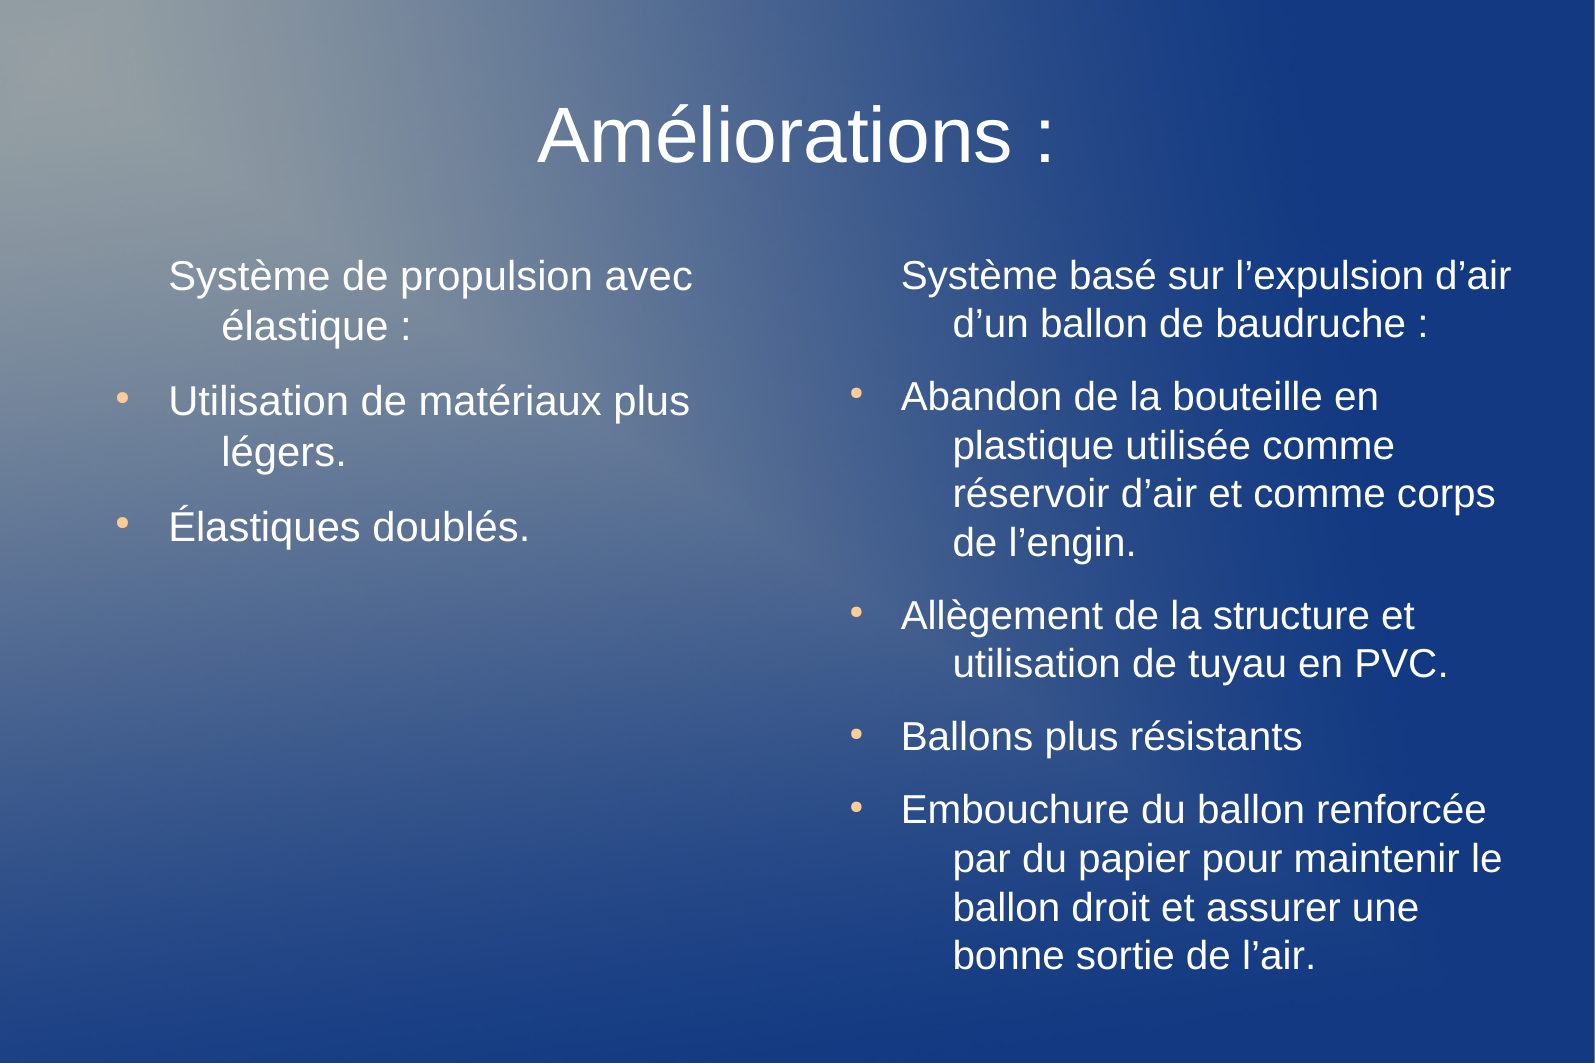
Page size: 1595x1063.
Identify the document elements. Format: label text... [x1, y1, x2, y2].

title Améliorations : [79, 42, 1515, 220]
list Système basé sur l’expulsion d’air d’un ballon de baudruche : Abandon de la bouteille en plastique utilisée comme réservoir d’air et comme corps de l’engin. Allègement de la structure et utilisation de tuyau en PVC. Ballons plus résistants Embouchure du ballon renforcée par du papier pour maintenir le ballon droit et assurer une bonne sortie de l’air. [814, 248, 1516, 1034]
list Système de propulsion avec élastique : Utilisation de matériaux plus légers. Élastiques doublés. [79, 248, 780, 951]
